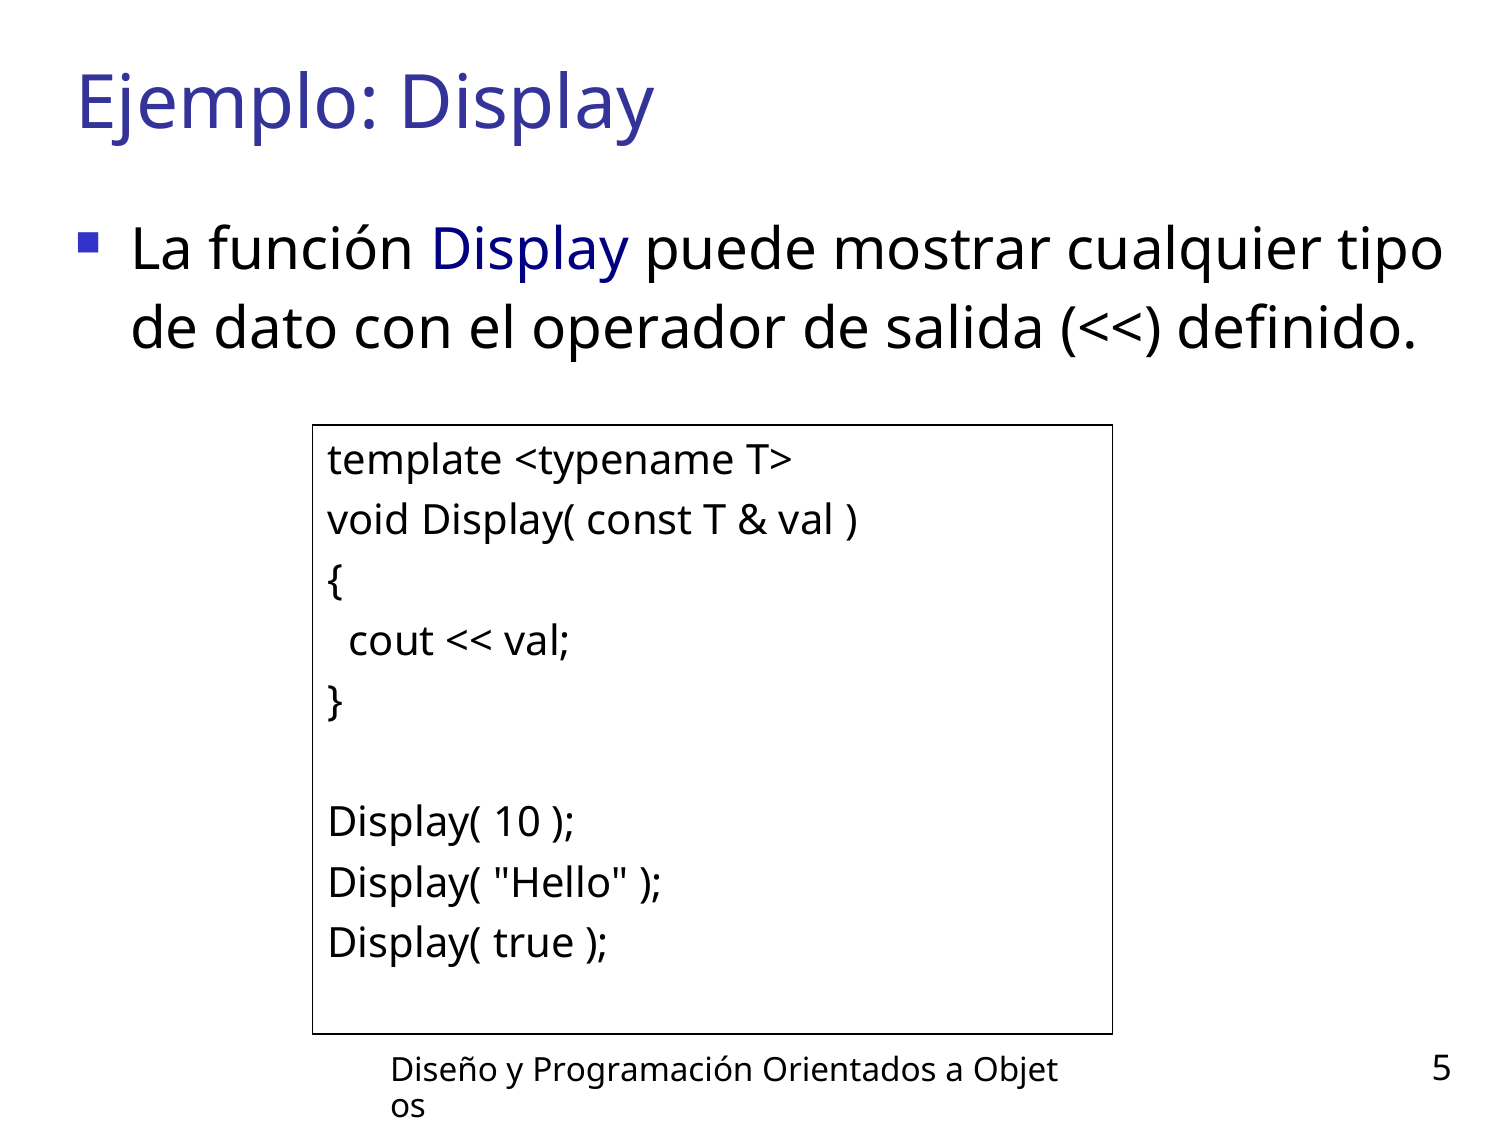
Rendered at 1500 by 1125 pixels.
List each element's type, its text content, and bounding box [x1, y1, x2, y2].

text_box template <typename T> void Display( const T & val ) { cout << val; } Display( 10 ); Display( "Hello" ); Display( true ); [312, 424, 1113, 1034]
list La función Display puede mostrar cualquier tipo de dato con el operador de salida (<<) definido. [75, 207, 1462, 1013]
title Ejemplo: Display [75, 18, 1466, 181]
